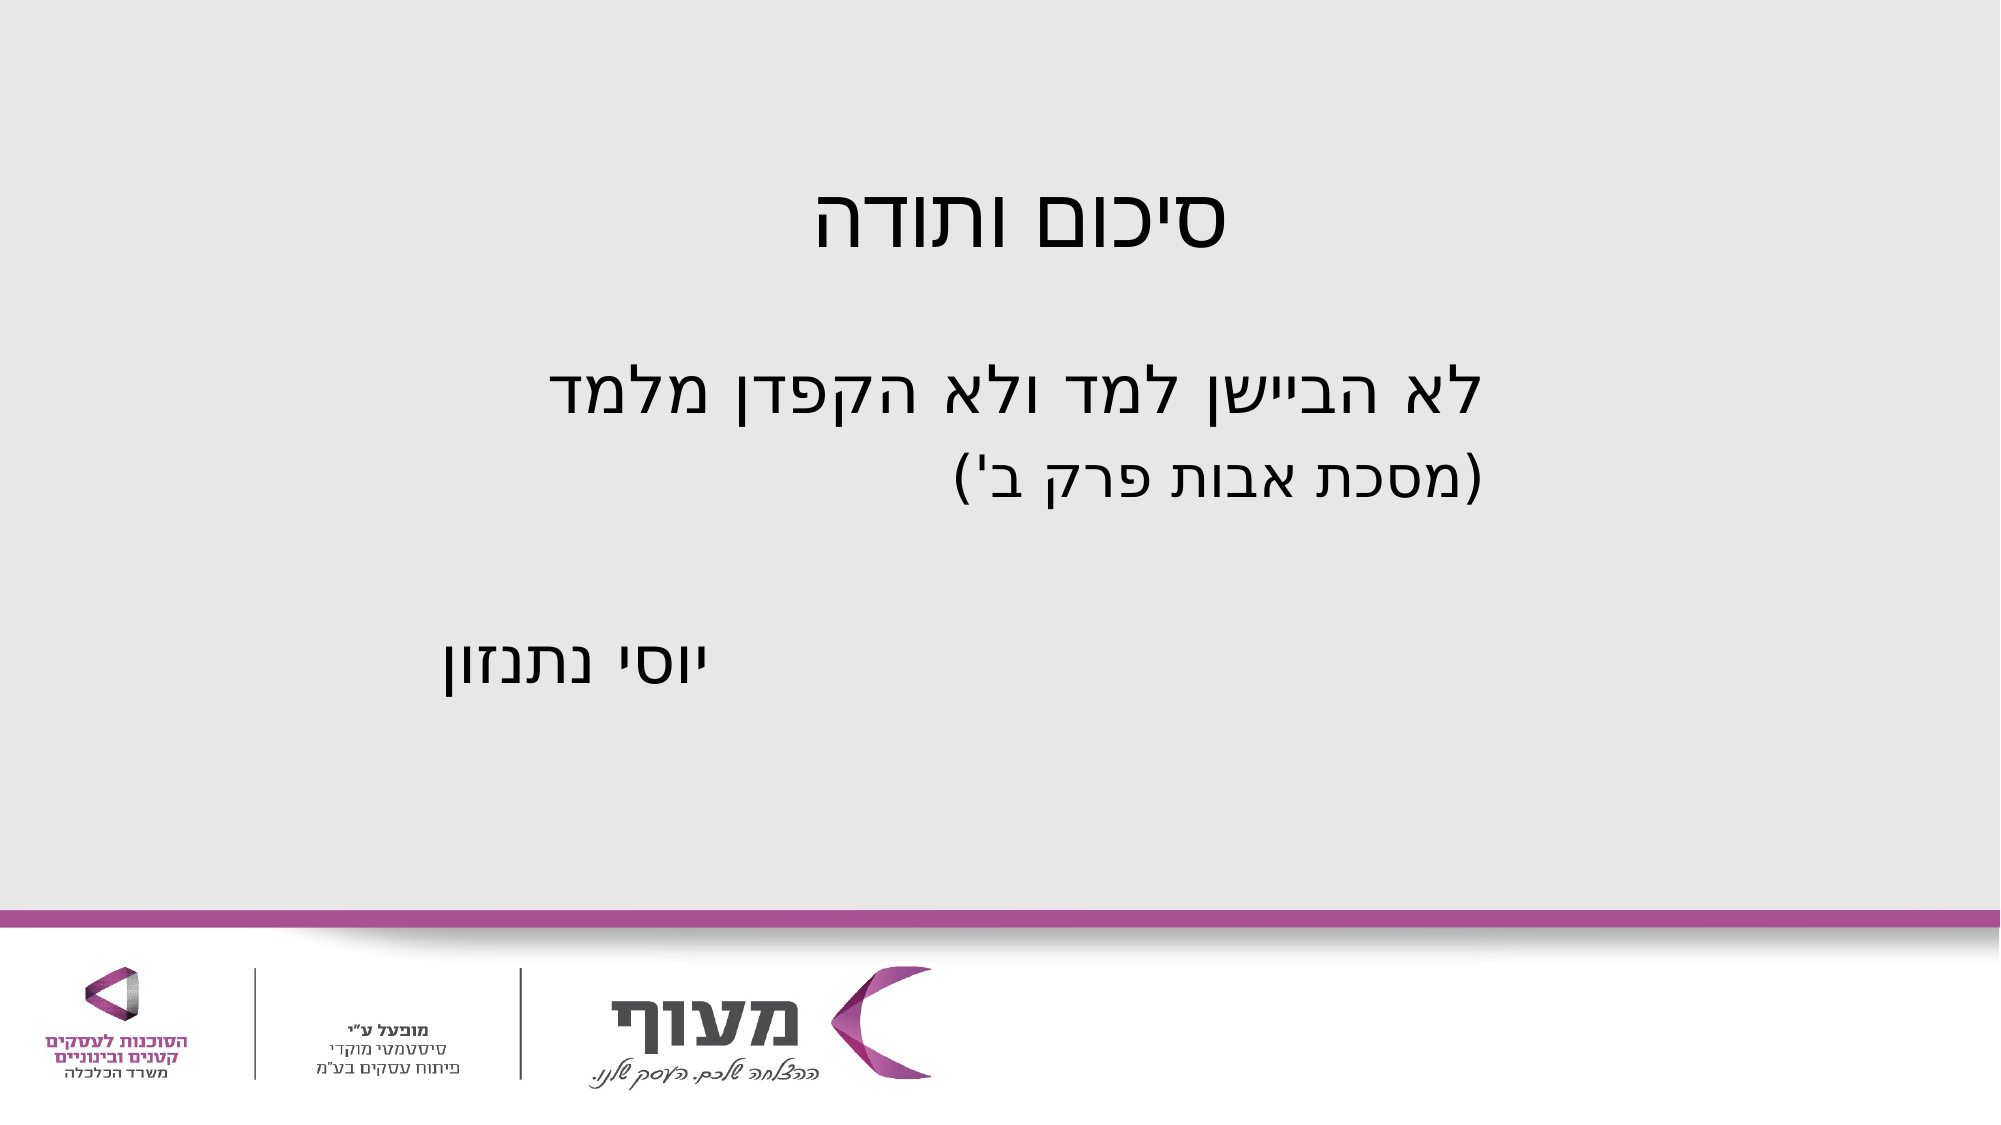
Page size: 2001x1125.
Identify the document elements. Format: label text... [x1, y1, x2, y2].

picture [0, 0, 2000, 1125]
text_box יוסי נתנזון [188, 614, 725, 890]
text_box לא הביישן למד ולא הקפדן מלמד (מסכת אבות פרק ב') [424, 343, 1576, 532]
title סיכום ותודה [755, 125, 1245, 313]
